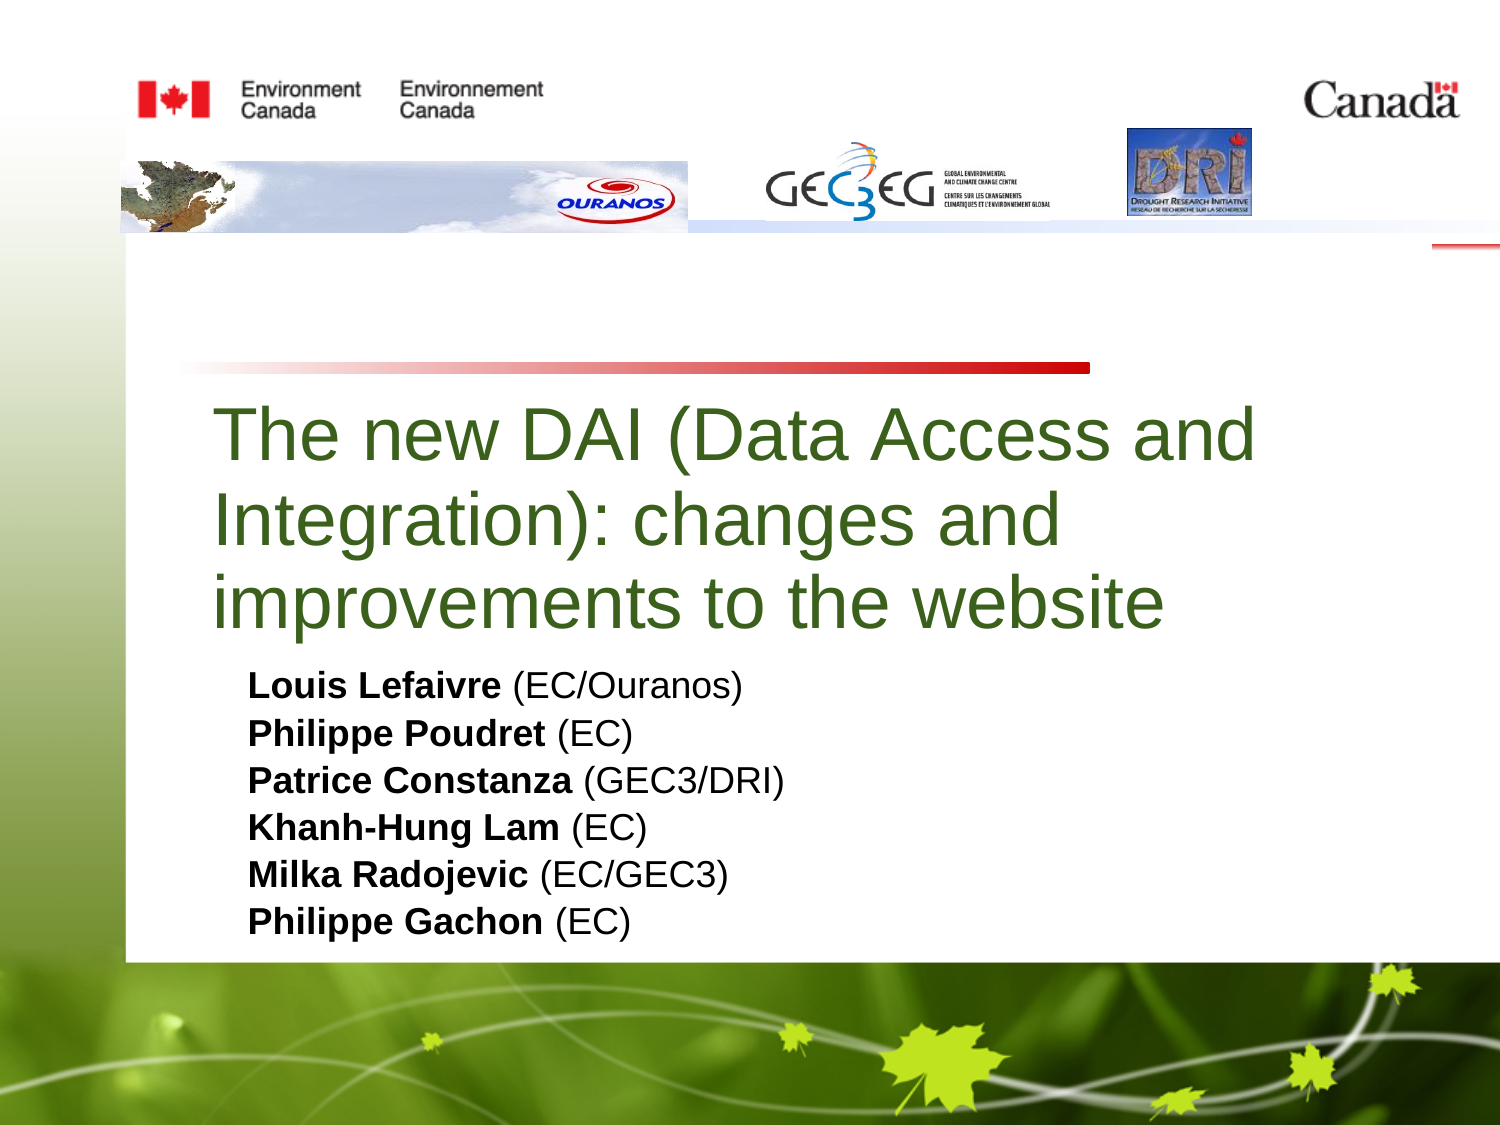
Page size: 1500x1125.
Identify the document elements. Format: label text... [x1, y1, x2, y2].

text_box [1432, 244, 1500, 251]
text_box [688, 220, 1500, 233]
title The new DAI (Data Access and Integration): changes and improvements to the website [197, 286, 1418, 752]
picture [0, 0, 1500, 1125]
subtitle Louis Lefaivre (EC/Ouranos) Philippe Poudret (EC) Patrice Constanza (GEC3/DRI) Khanh-Hung Lam (EC) Milka Radojevic (EC/GEC3) Philippe Gachon (EC) [233, 661, 991, 967]
text_box [179, 362, 1090, 374]
